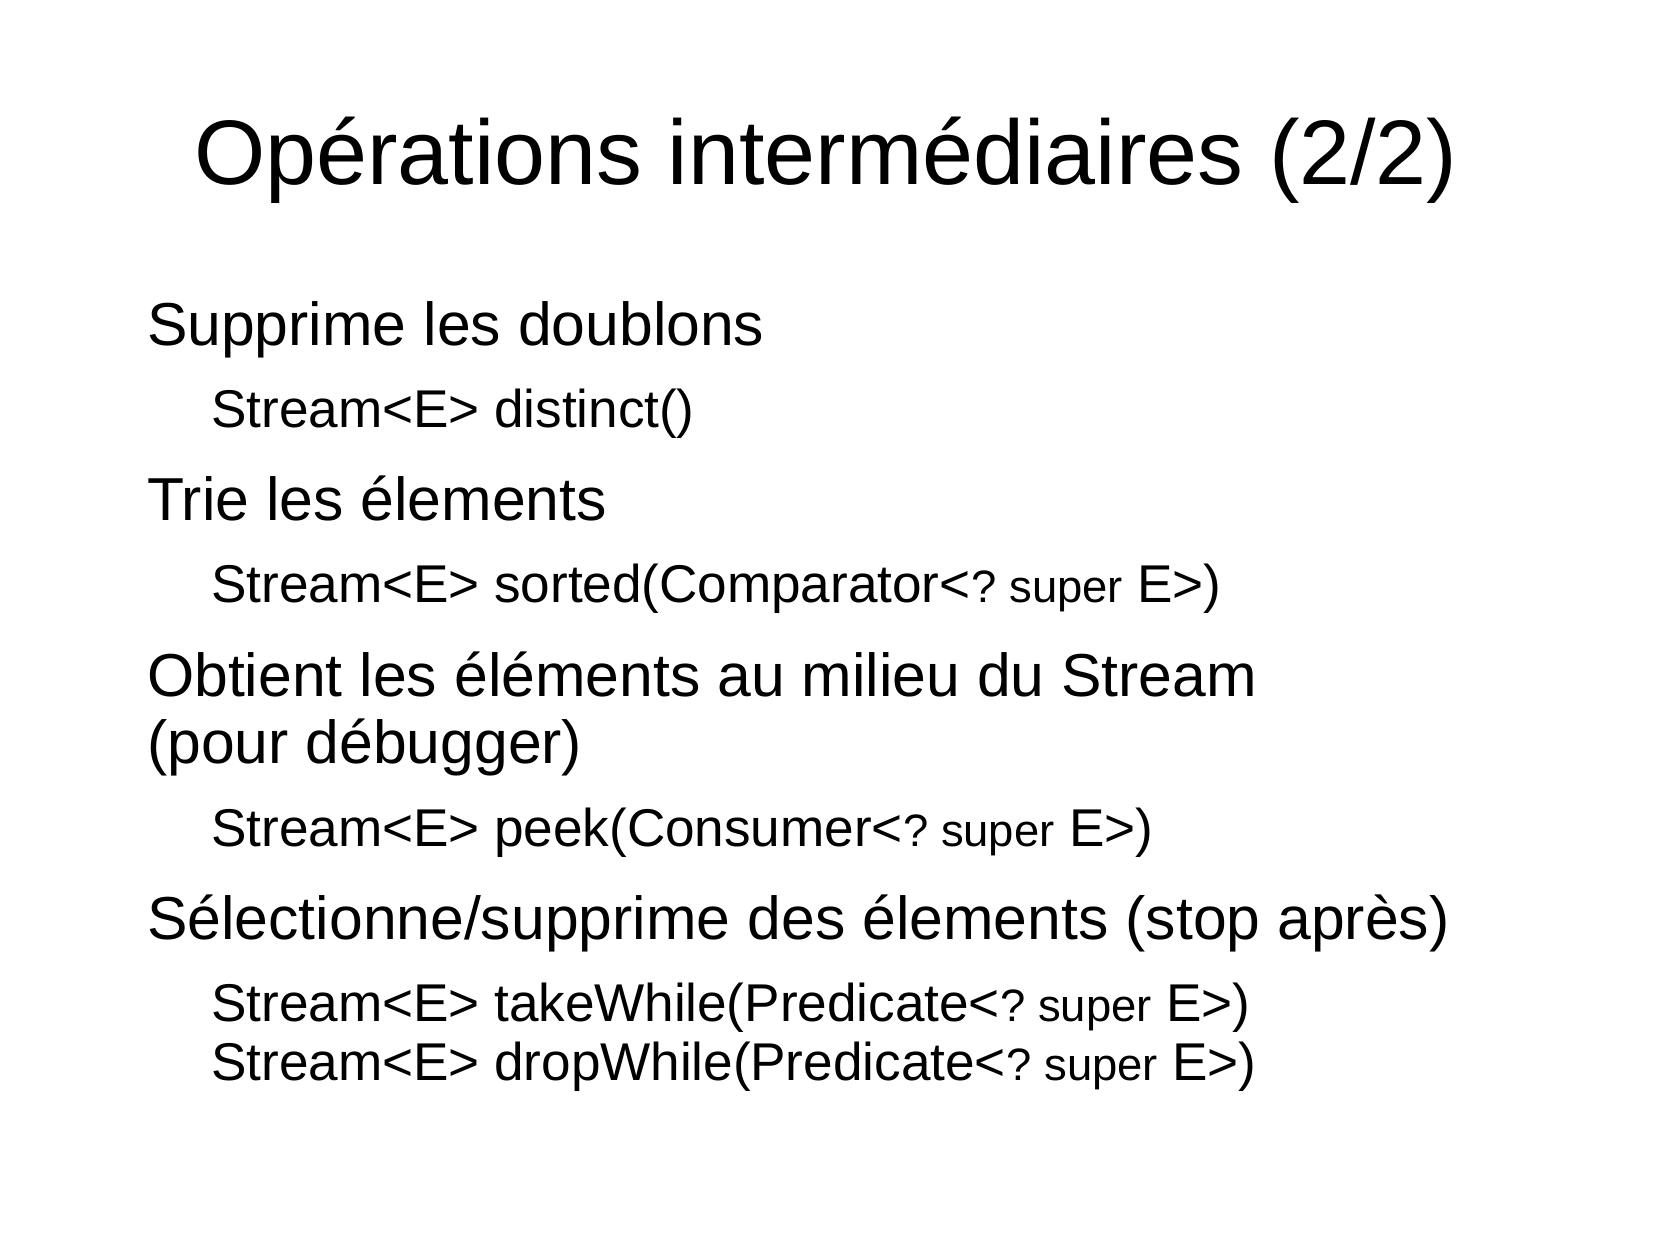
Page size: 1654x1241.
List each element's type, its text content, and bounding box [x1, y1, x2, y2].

title Opérations intermédiaires (2/2) [82, 49, 1571, 257]
list Supprime les doublons Stream<E> distinct() Trie les élements Stream<E> sorted(Comparator<? super E>) Obtient les éléments au milieu du Stream (pour débugger) Stream<E> peek(Consumer<? super E>) Sélectionne/supprime des élements (stop après) Stream<E> takeWhile(Predicate<? super E>) Stream<E> dropWhile(Predicate<? super E>) [82, 290, 1571, 1156]
